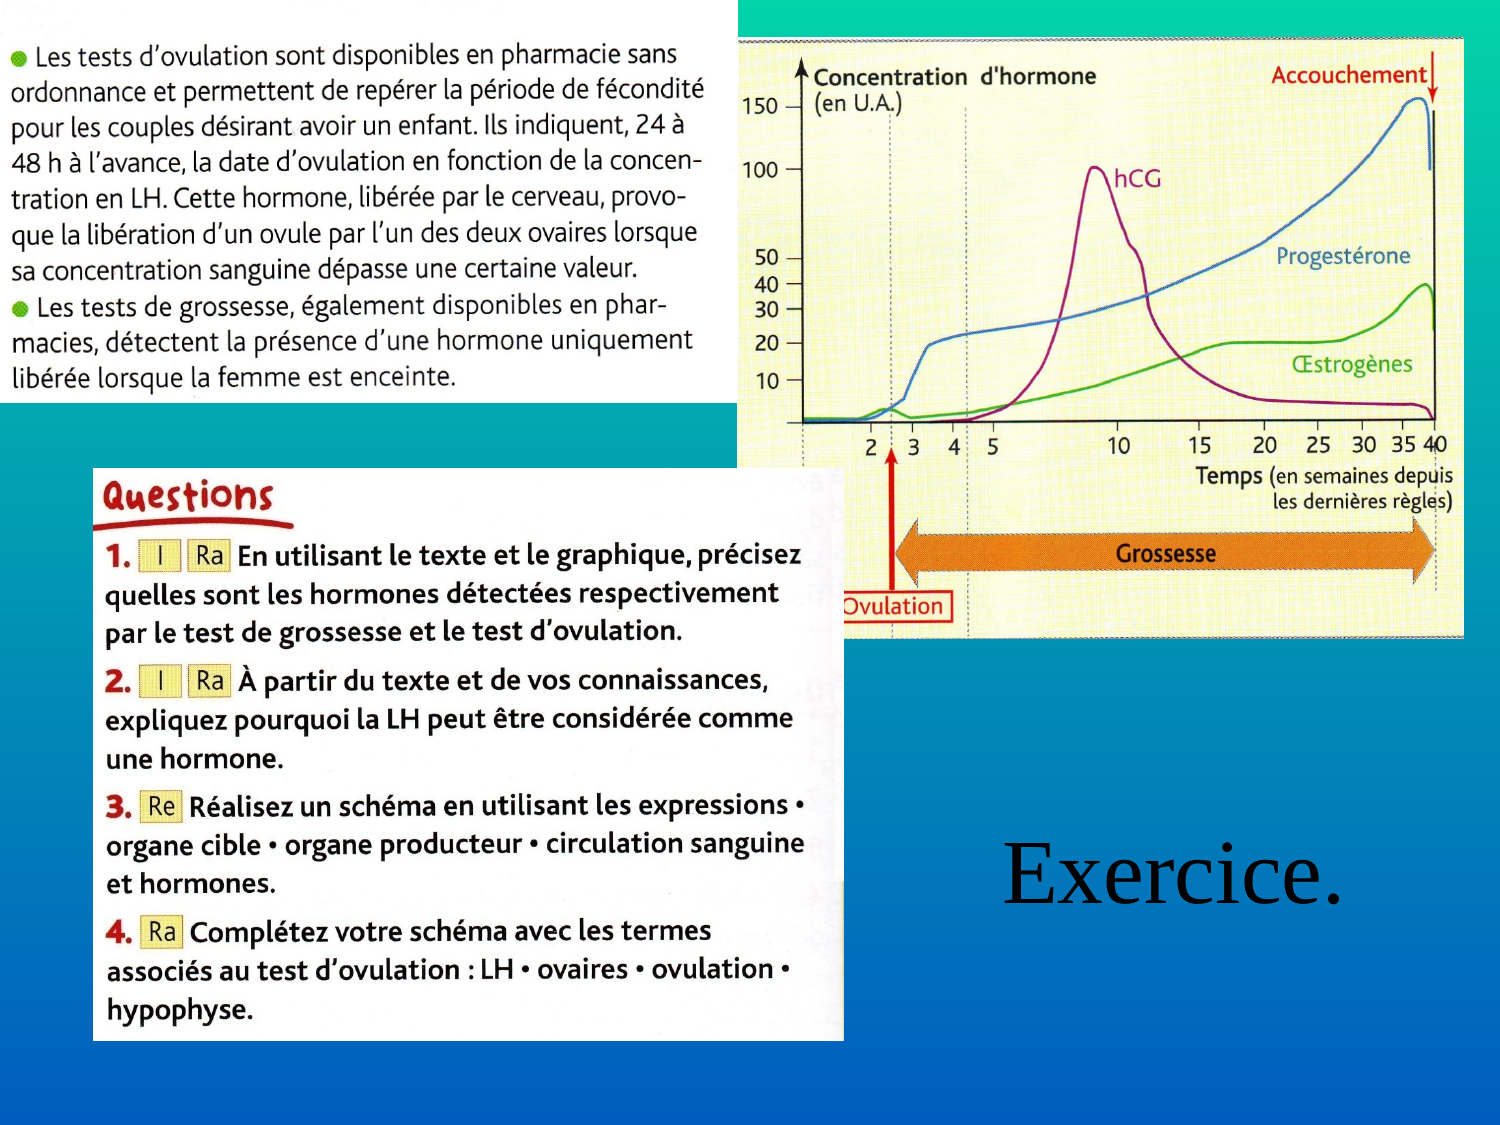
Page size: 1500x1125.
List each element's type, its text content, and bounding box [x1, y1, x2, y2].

picture [0, 0, 1500, 1041]
title Exercice. [937, 773, 1411, 961]
